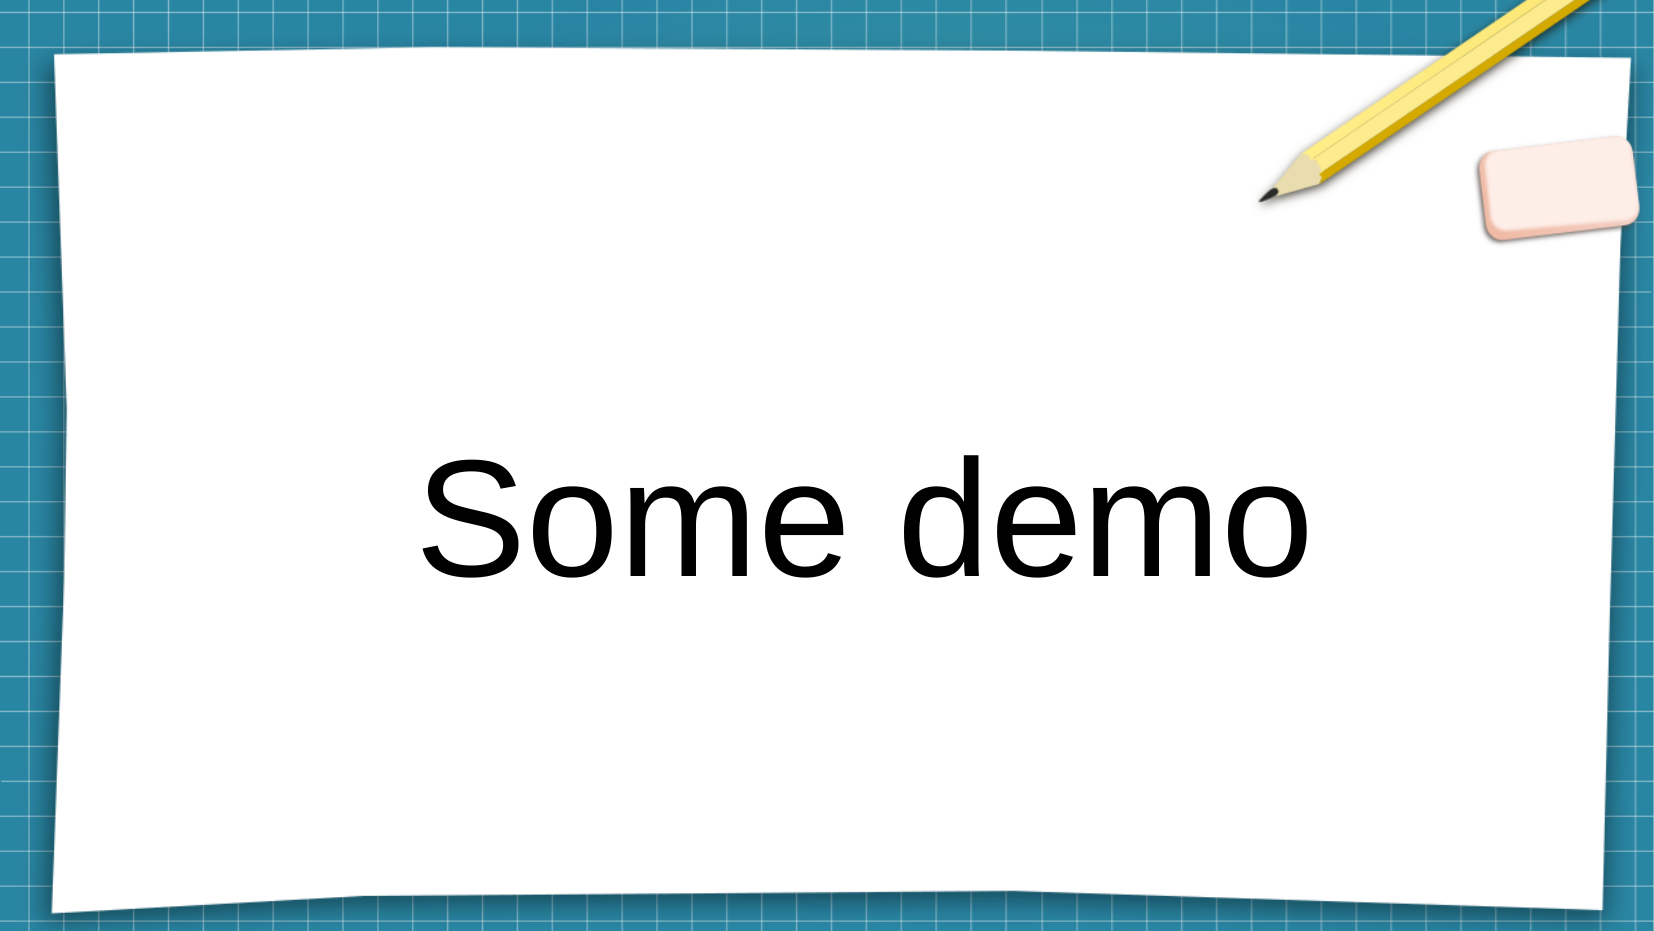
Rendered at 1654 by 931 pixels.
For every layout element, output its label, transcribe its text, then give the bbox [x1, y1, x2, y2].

list Some demo [82, 217, 1571, 758]
picture [0, 0, 1654, 931]
